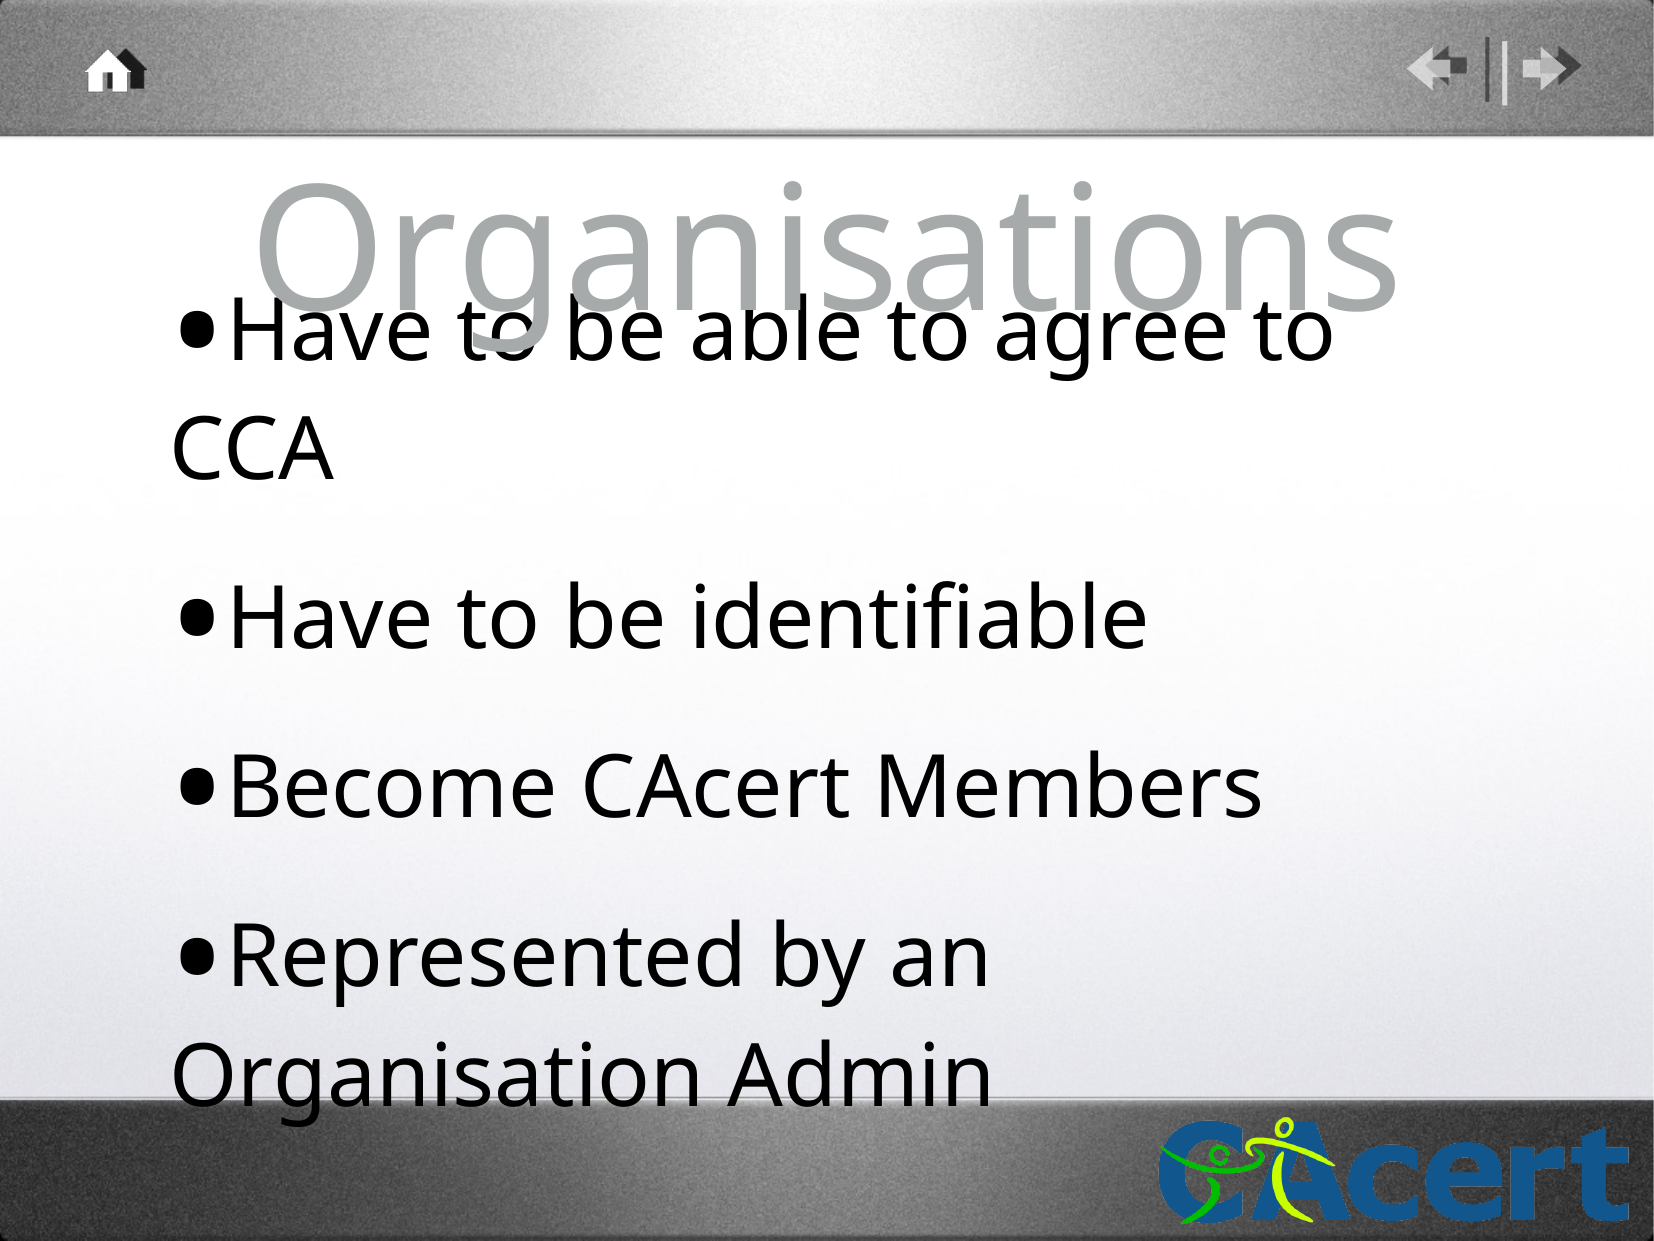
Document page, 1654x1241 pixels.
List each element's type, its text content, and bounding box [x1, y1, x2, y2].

list Have to be able to agree to CCA Have to be identifiable Become CAcert Members Represented by an Organisation Admin [161, 352, 1493, 1063]
picture [0, 0, 1654, 1241]
title Organisations [161, 134, 1493, 352]
